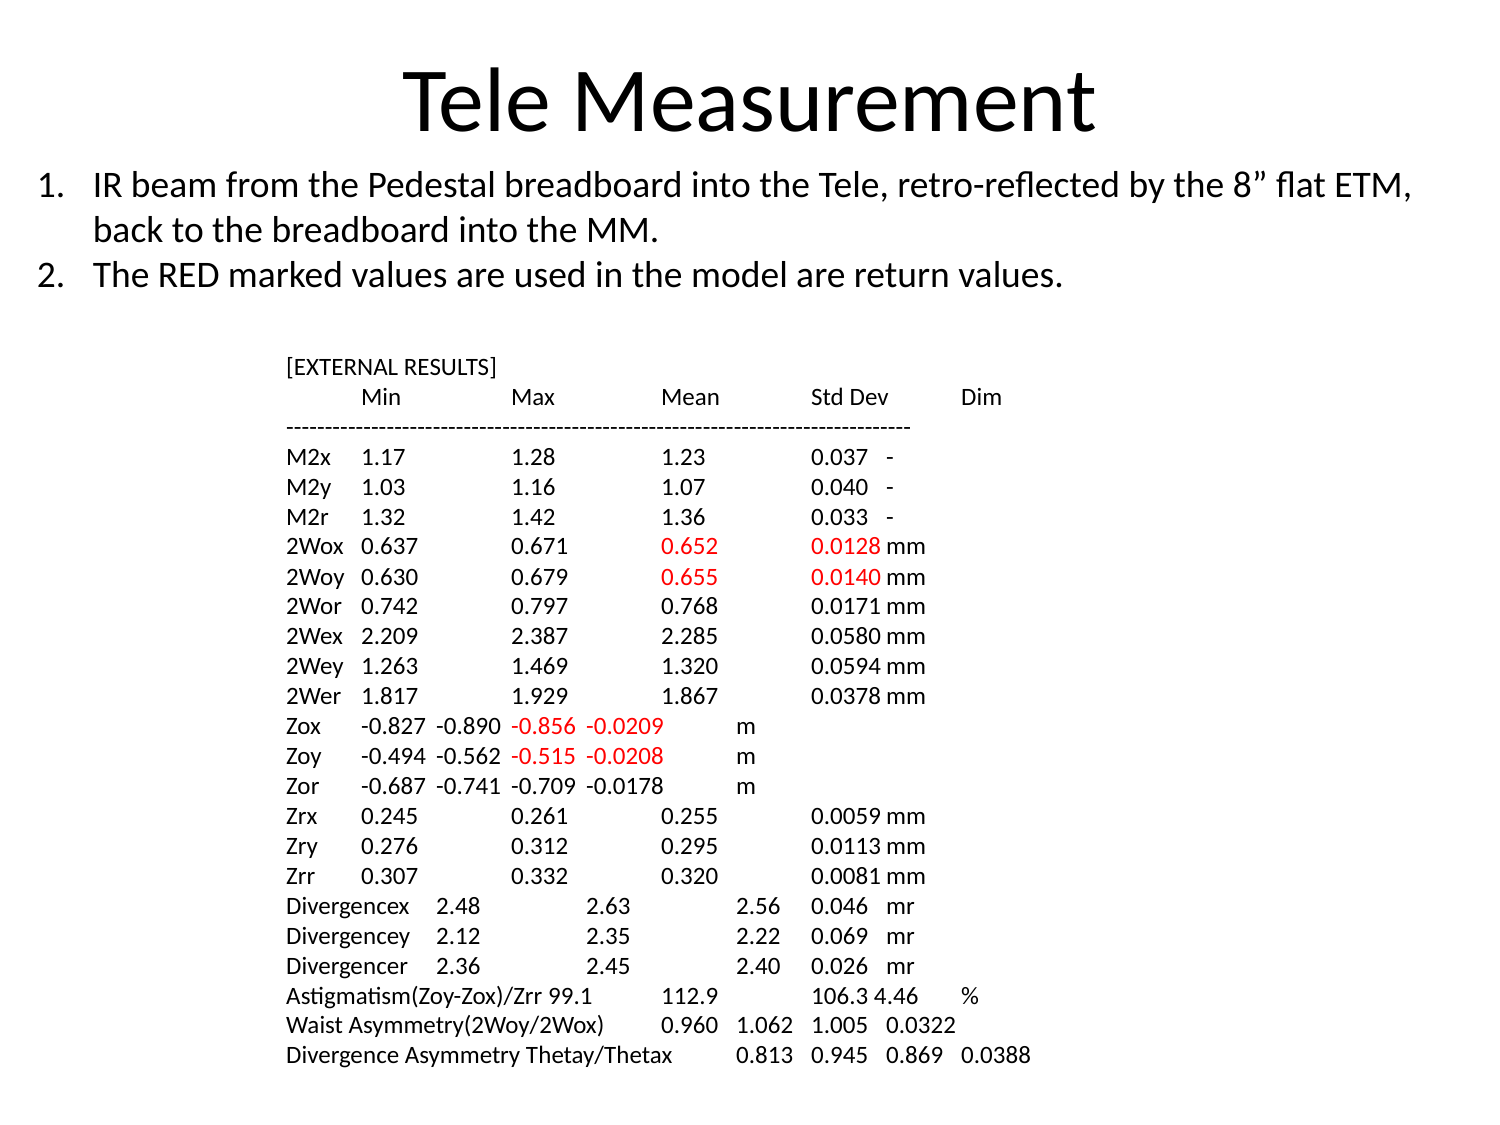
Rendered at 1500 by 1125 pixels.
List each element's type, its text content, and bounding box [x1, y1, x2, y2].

title Tele Measurement [75, 1, 1425, 152]
text_box [EXTERNAL RESULTS] Min Max Mean Std Dev Dim --------------------------------------------------------------------------------- M2x 1.17 1.28 1.23 0.037 - M2y 1.03 1.16 1.07 0.040 - M2r 1.32 1.42 1.36 0.033 - 2Wox 0.637 0.671 0.652 0.0128 mm 2Woy 0.630 0.679 0.655 0.0140 mm 2Wor 0.742 0.797 0.768 0.0171 mm 2Wex 2.209 2.387 2.285 0.0580 mm 2Wey 1.263 1.469 1.320 0.0594 mm 2Wer 1.817 1.929 1.867 0.0378 mm Zox -0.827 -0.890 -0.856 -0.0209 m Zoy -0.494 -0.562 -0.515 -0.0208 m Zor -0.687 -0.741 -0.709 -0.0178 m Zrx 0.245 0.261 0.255 0.0059 mm Zry 0.276 0.312 0.295 0.0113 mm Zrr 0.307 0.332 0.320 0.0081 mm Divergencex 2.48 2.63 2.56 0.046 mr Divergencey 2.12 2.35 2.22 0.069 mr Divergencer 2.36 2.45 2.40 0.026 mr Astigmatism(Zoy-Zox)/Zrr 99.1 112.9 106.3 4.46 % Waist Asymmetry(2Woy/2Wox) 0.960 1.062 1.005 0.0322 Divergence Asymmetry Thetay/Thetax 0.813 0.945 0.869 0.0388 [271, 342, 1143, 1077]
text_box IR beam from the Pedestal breadboard into the Tele, retro-reflected by the 8” flat ETM, back to the breadboard into the MM. The RED marked values are used in the model are return values. [21, 152, 1479, 303]
